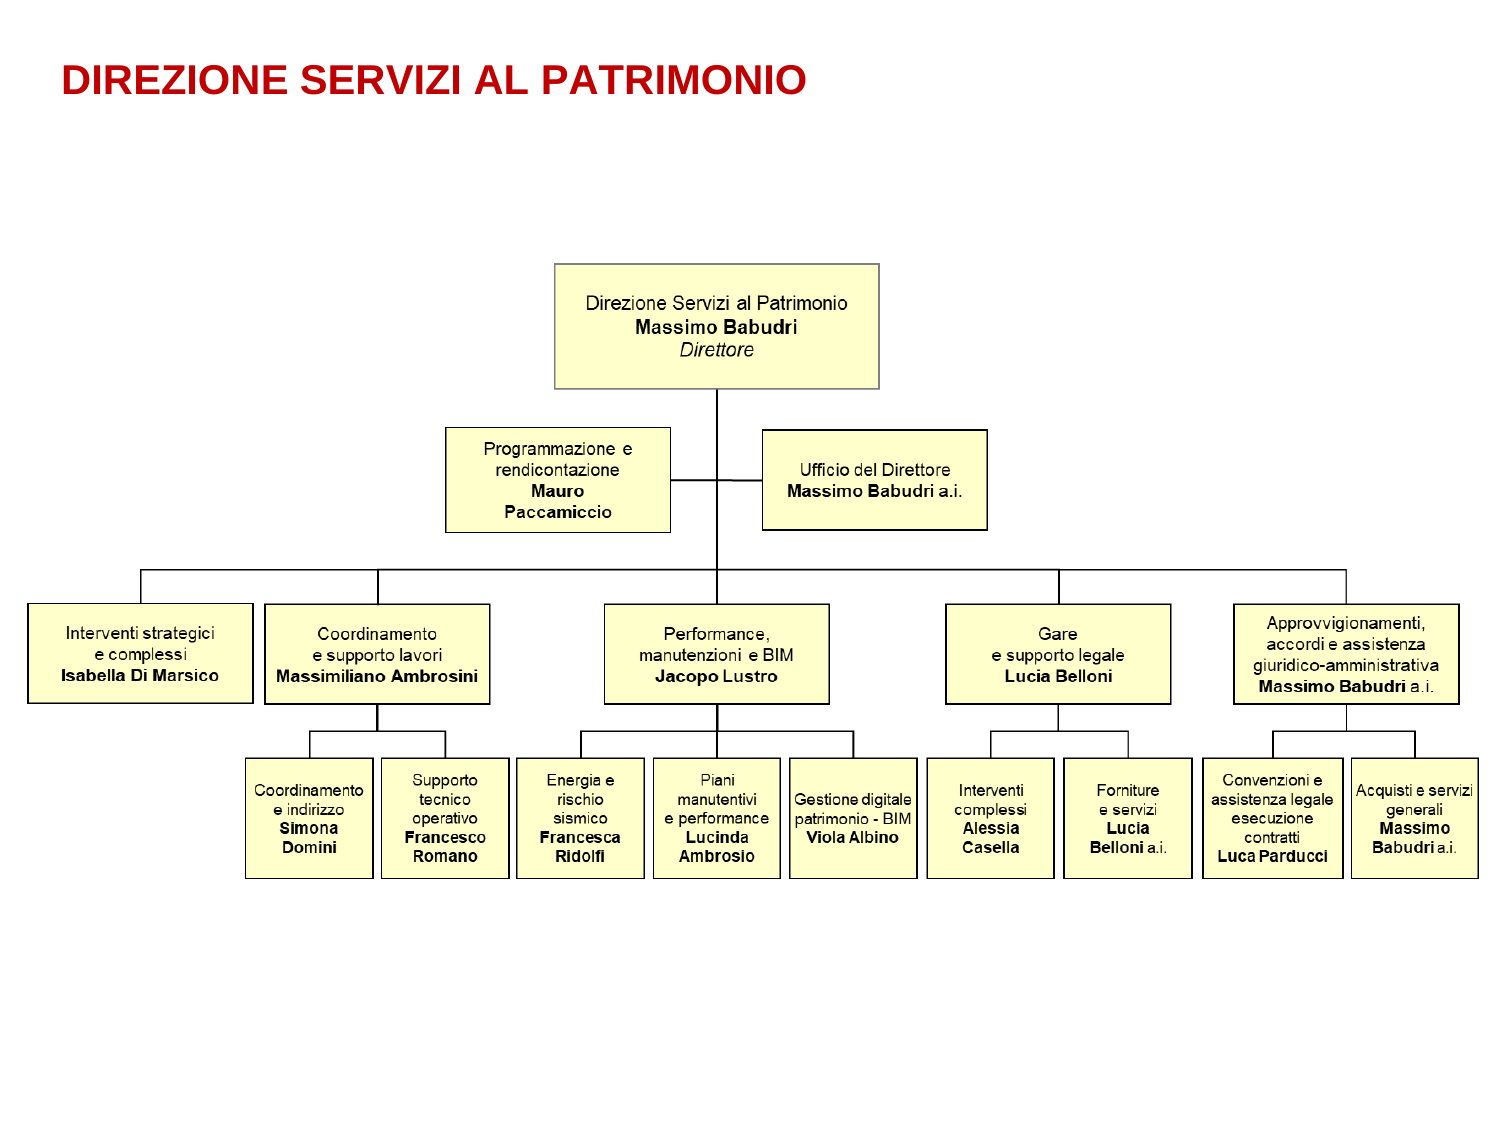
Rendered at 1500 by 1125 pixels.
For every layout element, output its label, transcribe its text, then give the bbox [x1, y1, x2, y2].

picture [27, 263, 1488, 879]
text_box DIREZIONE SERVIZI AL PATRIMONIO [46, 45, 1458, 128]
